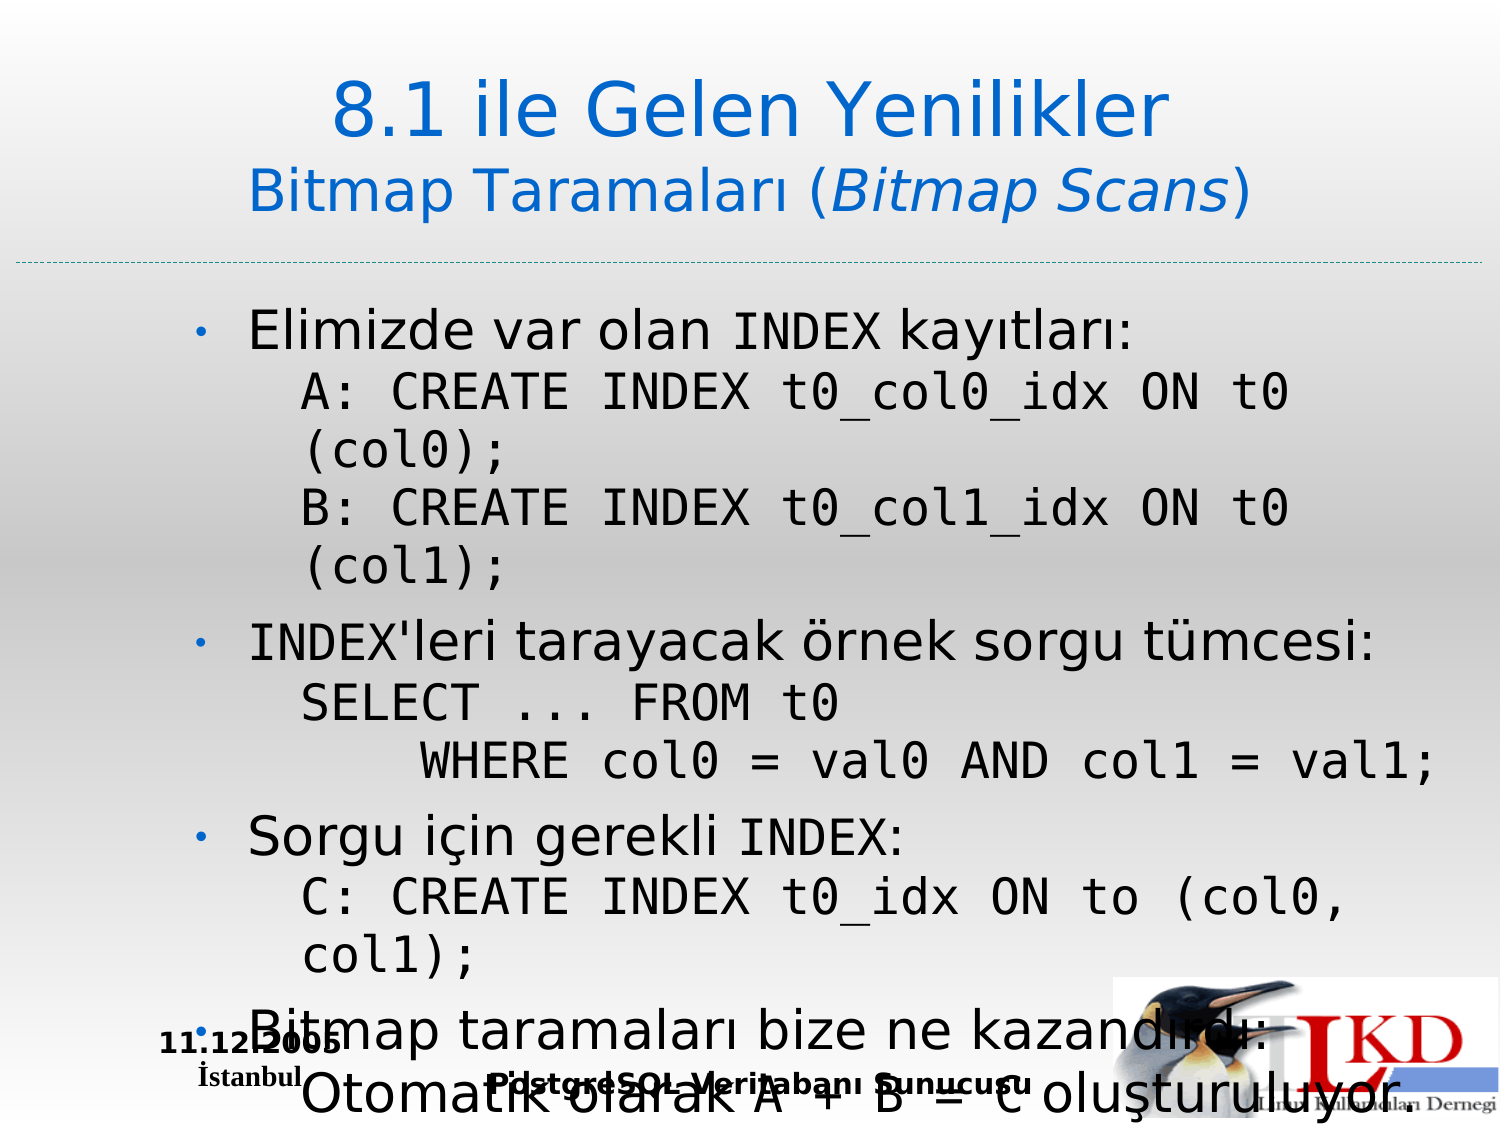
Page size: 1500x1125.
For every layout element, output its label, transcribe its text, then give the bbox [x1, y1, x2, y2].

title 8.1 ile Gelen Yenilikler Bitmap Taramaları (Bitmap Scans) [0, 0, 1500, 225]
picture [1113, 977, 1499, 1118]
list Elimizde var olan INDEX kayıtları: A: CREATE INDEX t0_col0_idx ON t0 (col0); B: CREATE INDEX t0_col1_idx ON t0 (col1); INDEX'leri tarayacak örnek sorgu tümcesi: SELECT ... FROM t0 WHERE col0 = val0 AND col1 = val1; Sorgu için gerekli INDEX: C: CREATE INDEX t0_idx ON to (col0, col1); Bitmap taramaları bize ne kazandırdı: Otomatik olarak A + B = C oluşturuluyor. [0, 299, 1500, 975]
